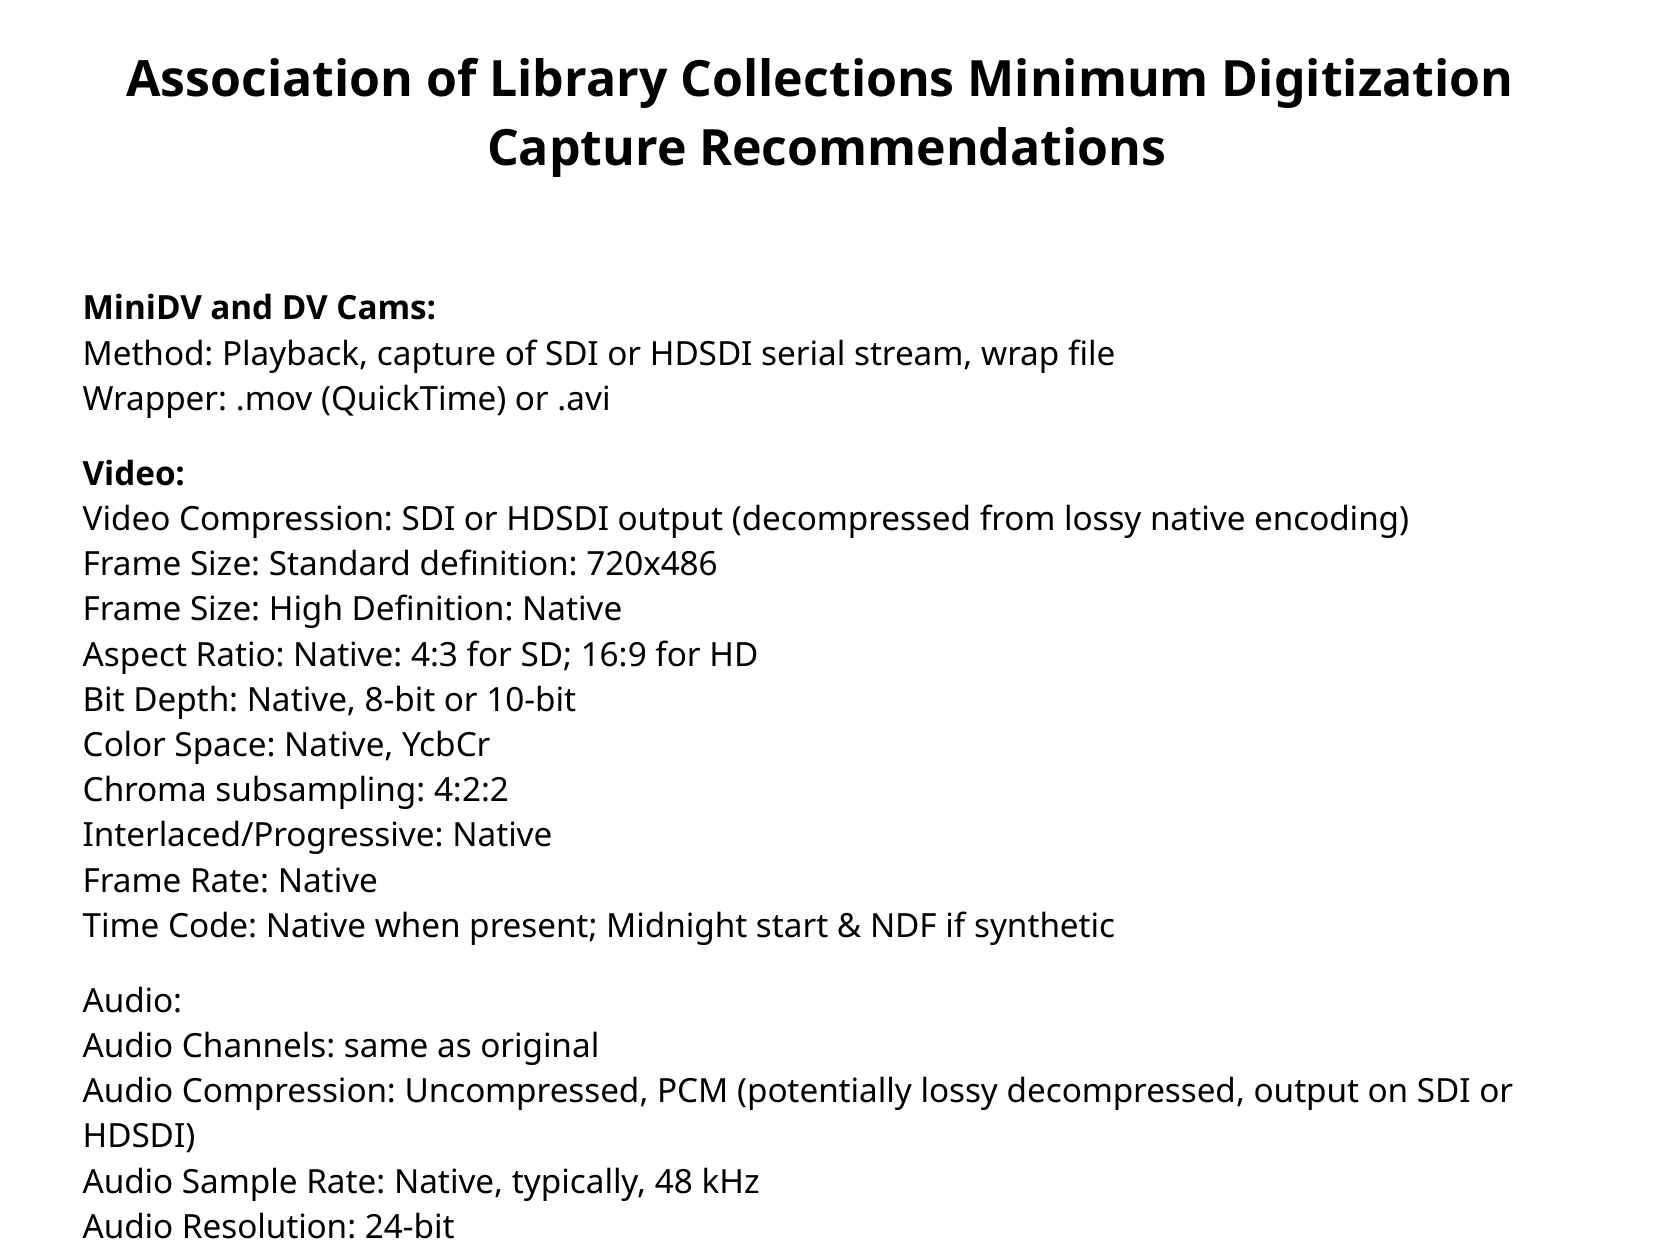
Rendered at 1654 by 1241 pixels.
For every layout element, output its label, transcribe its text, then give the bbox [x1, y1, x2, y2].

title Association of Library Collections Minimum Digitization Capture Recommendations [82, 8, 1571, 216]
list MiniDV and DV Cams: Method: Playback, capture of SDI or HDSDI serial stream, wrap file Wrapper: .mov (QuickTime) or .avi Video: Video Compression: SDI or HDSDI output (decompressed from lossy native encoding) Frame Size: Standard definition: 720x486 Frame Size: High Definition: Native Aspect Ratio: Native: 4:3 for SD; 16:9 for HD Bit Depth: Native, 8-bit or 10-bit Color Space: Native, YcbCr Chroma subsampling: 4:2:2 Interlaced/Progressive: Native Frame Rate: Native Time Code: Native when present; Midnight start & NDF if synthetic Audio: Audio Channels: same as original Audio Compression: Uncompressed, PCM (potentially lossy decompressed, output on SDI or HDSDI) Audio Sample Rate: Native, typically, 48 kHz Audio Resolution: 24-bit [82, 284, 1571, 1179]
